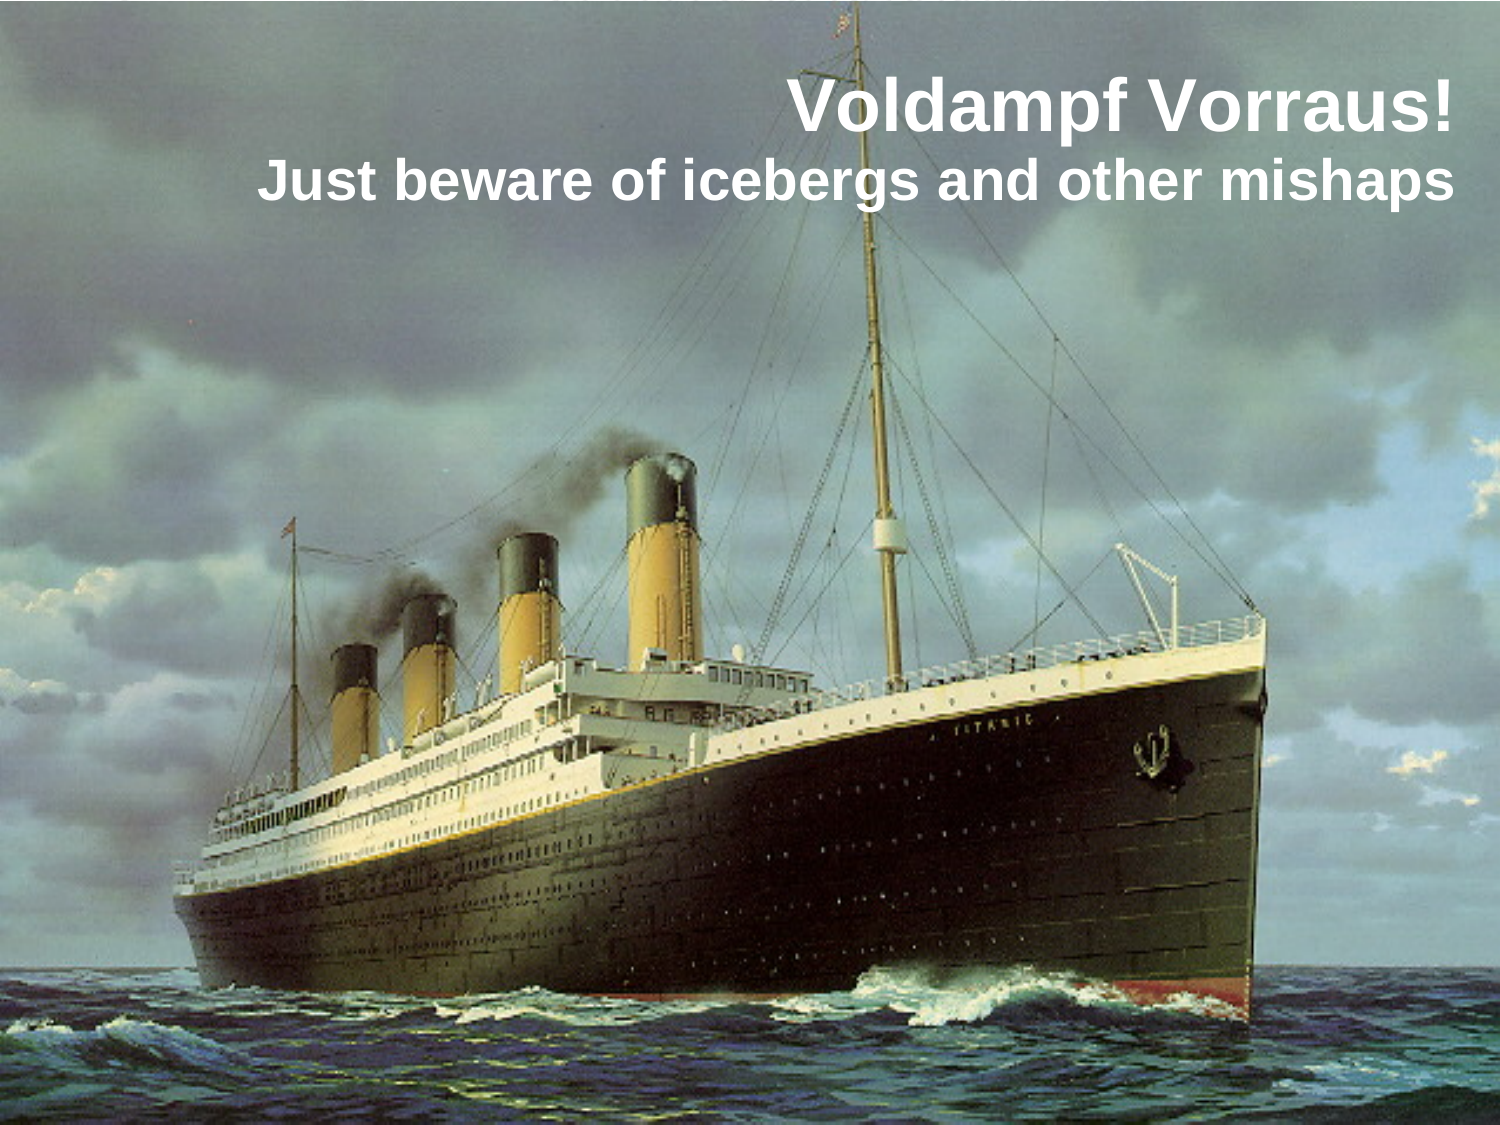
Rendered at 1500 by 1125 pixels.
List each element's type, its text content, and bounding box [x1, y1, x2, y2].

text_box Voldampf Vorraus! Just beware of icebergs and other mishaps [233, 63, 1457, 213]
picture [0, 0, 1500, 1125]
